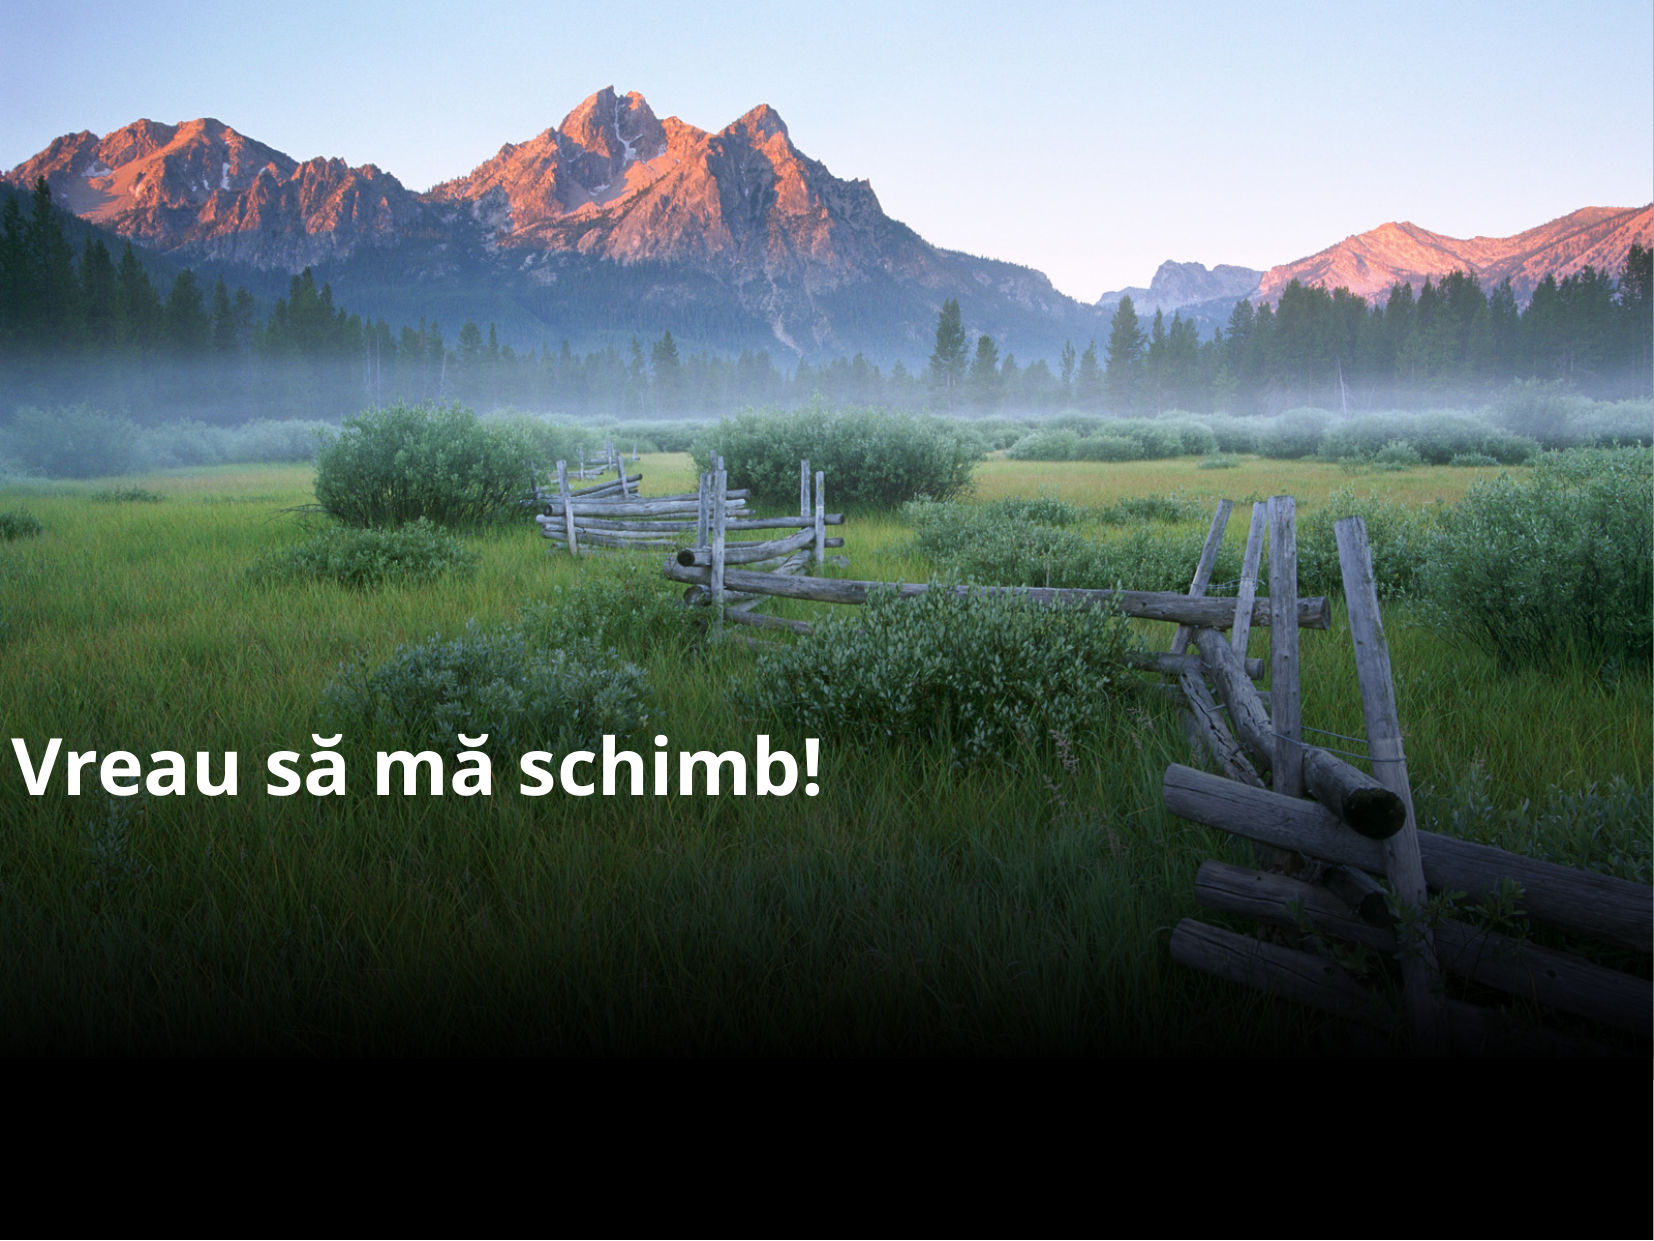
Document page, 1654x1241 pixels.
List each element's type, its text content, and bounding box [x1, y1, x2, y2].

picture [0, 0, 1654, 450]
text_box Vreau să mă schimb! [0, 450, 1654, 1080]
